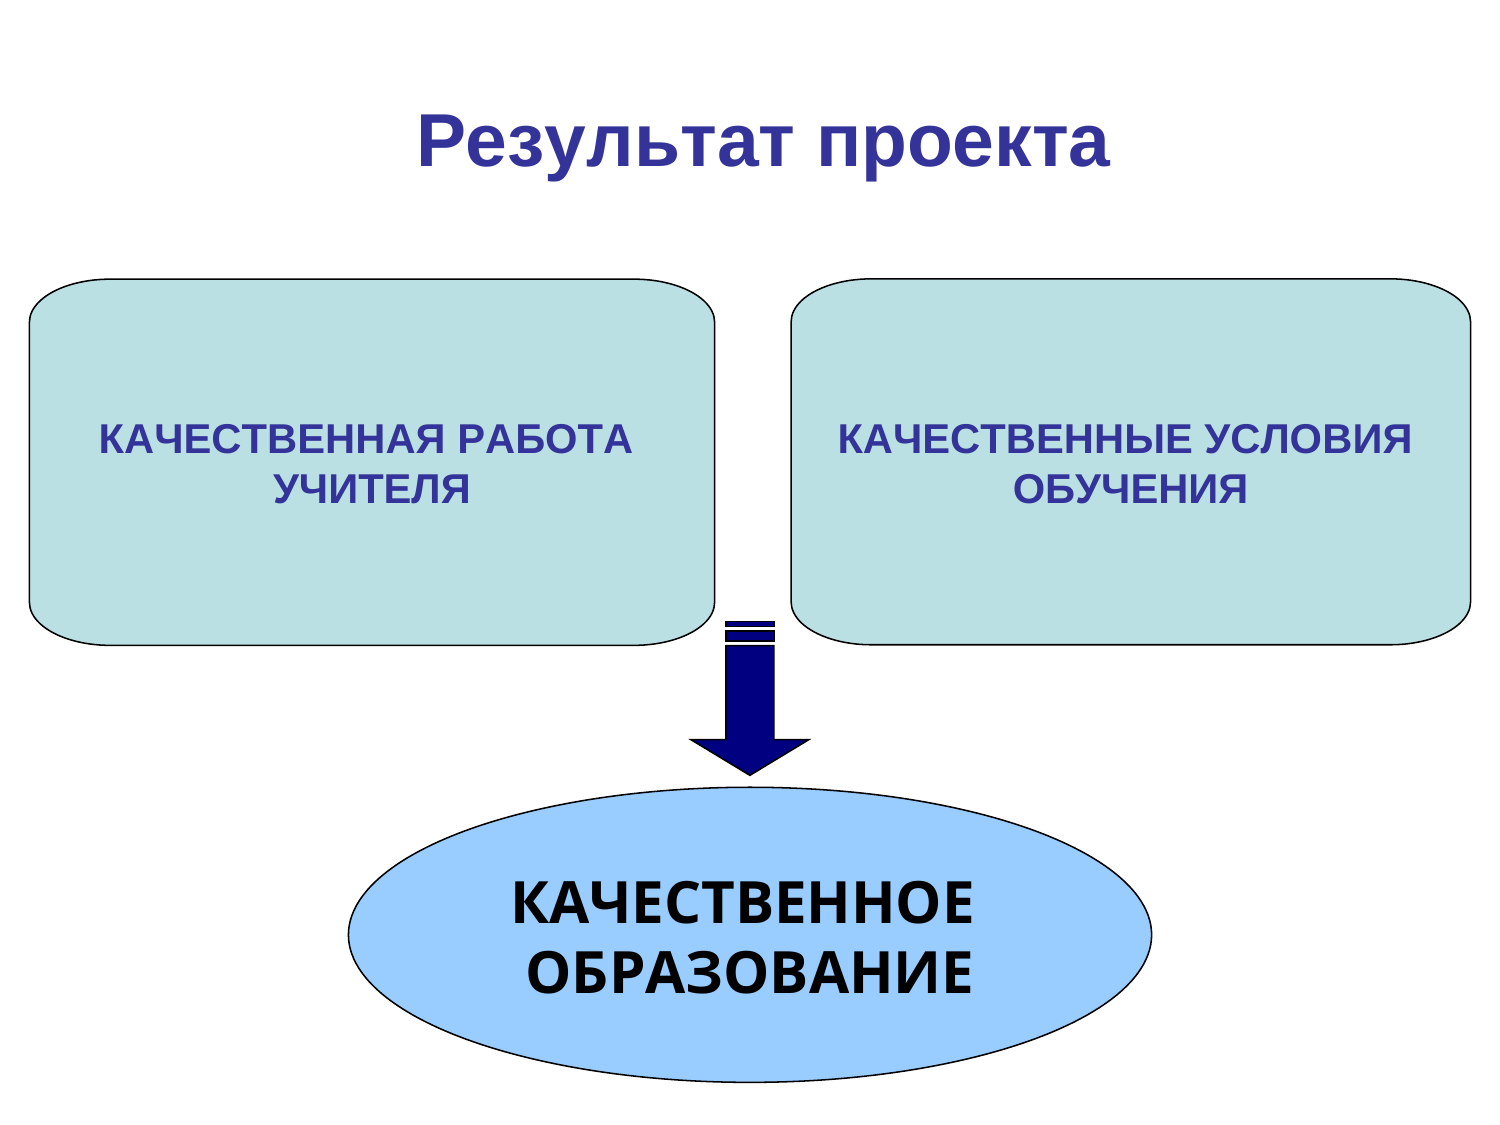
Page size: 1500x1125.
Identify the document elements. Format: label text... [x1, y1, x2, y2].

text_box Результат проекта [88, 42, 1439, 231]
text_box [725, 631, 774, 641]
text_box [725, 621, 774, 627]
text_box КАЧЕСТВЕННАЯ РАБОТА УЧИТЕЛЯ [29, 279, 715, 646]
text_box КАЧЕСТВЕННЫЕ УСЛОВИЯ ОБУЧЕНИЯ [791, 278, 1471, 645]
text_box [690, 645, 809, 776]
text_box КАЧЕСТВЕННОЕ ОБРАЗОВАНИЕ [348, 787, 1152, 1083]
